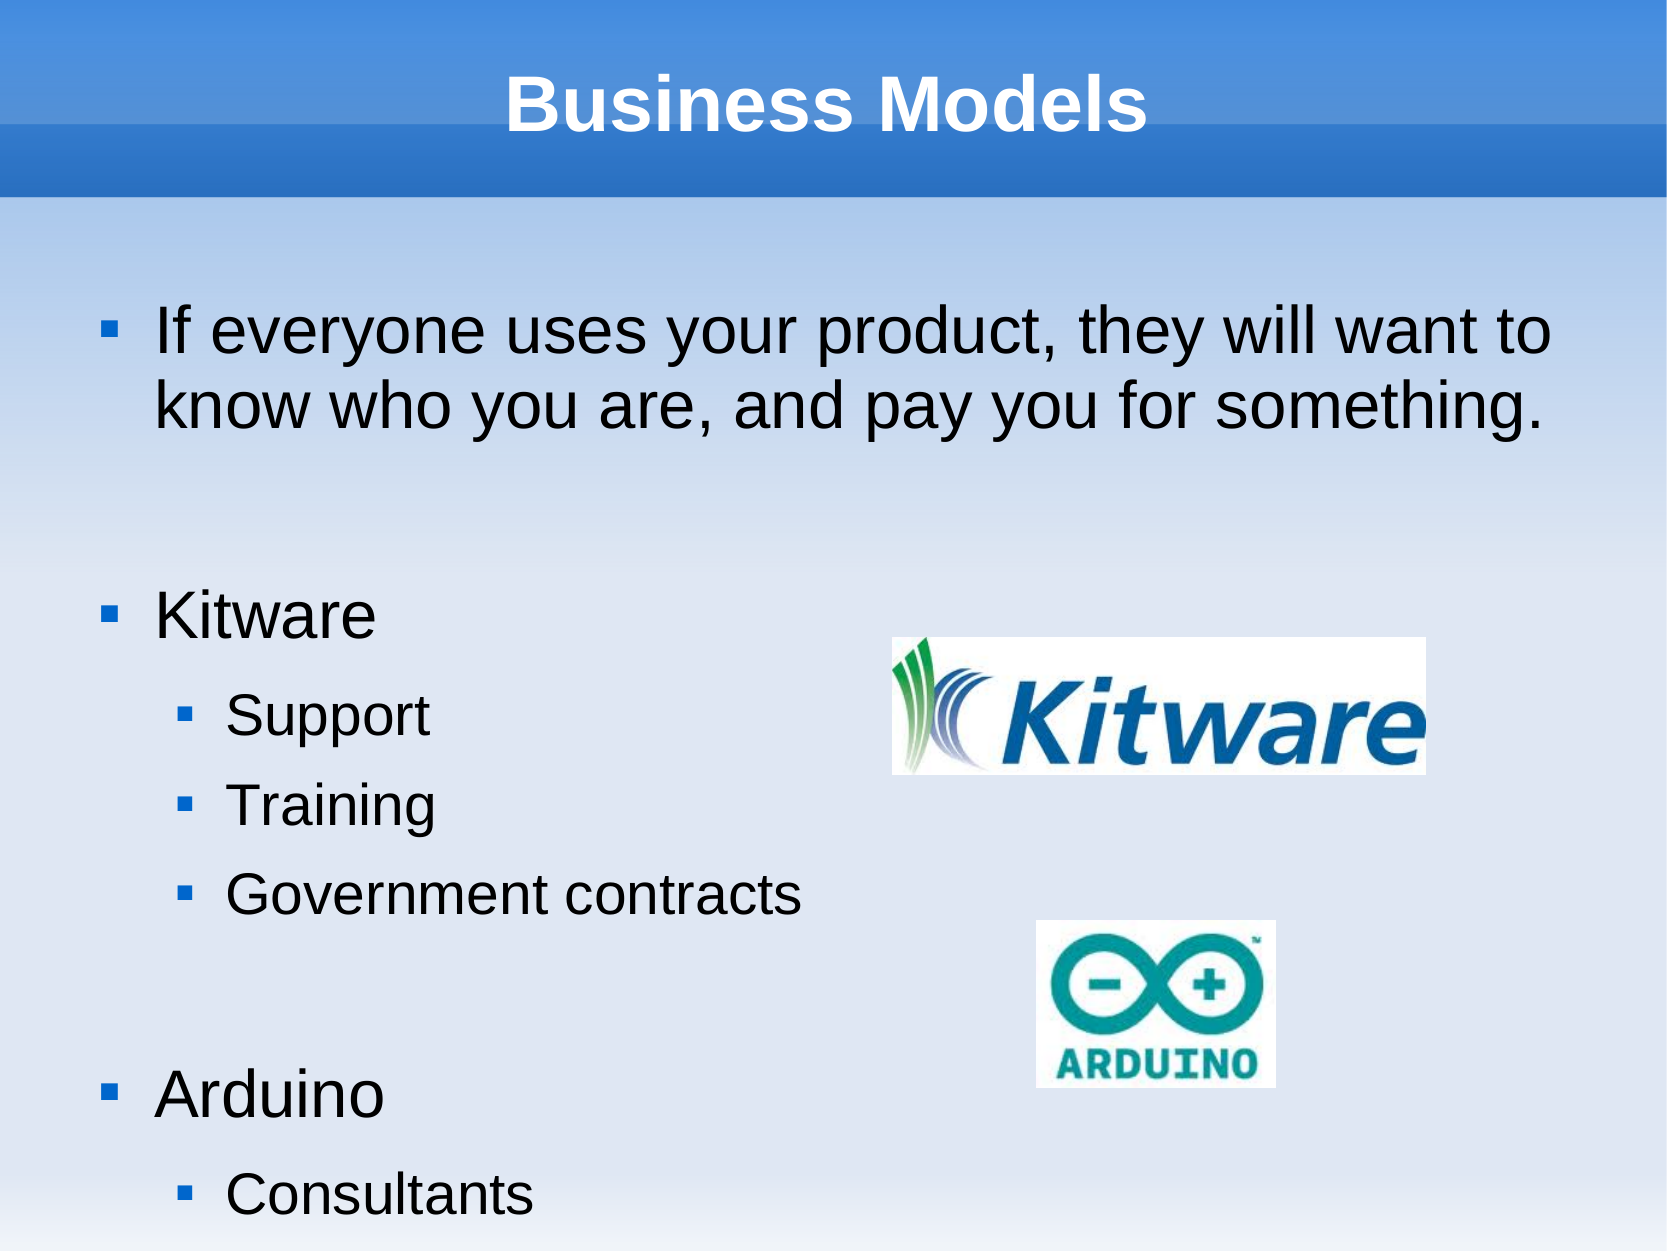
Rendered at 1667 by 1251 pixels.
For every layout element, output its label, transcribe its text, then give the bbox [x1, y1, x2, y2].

list If everyone uses your product, they will want to know who you are, and pay you for something. Kitware Support Training Government contracts Arduino Consultants [83, 292, 1584, 1227]
picture [0, 0, 1667, 1251]
title Business Models [77, 0, 1578, 209]
